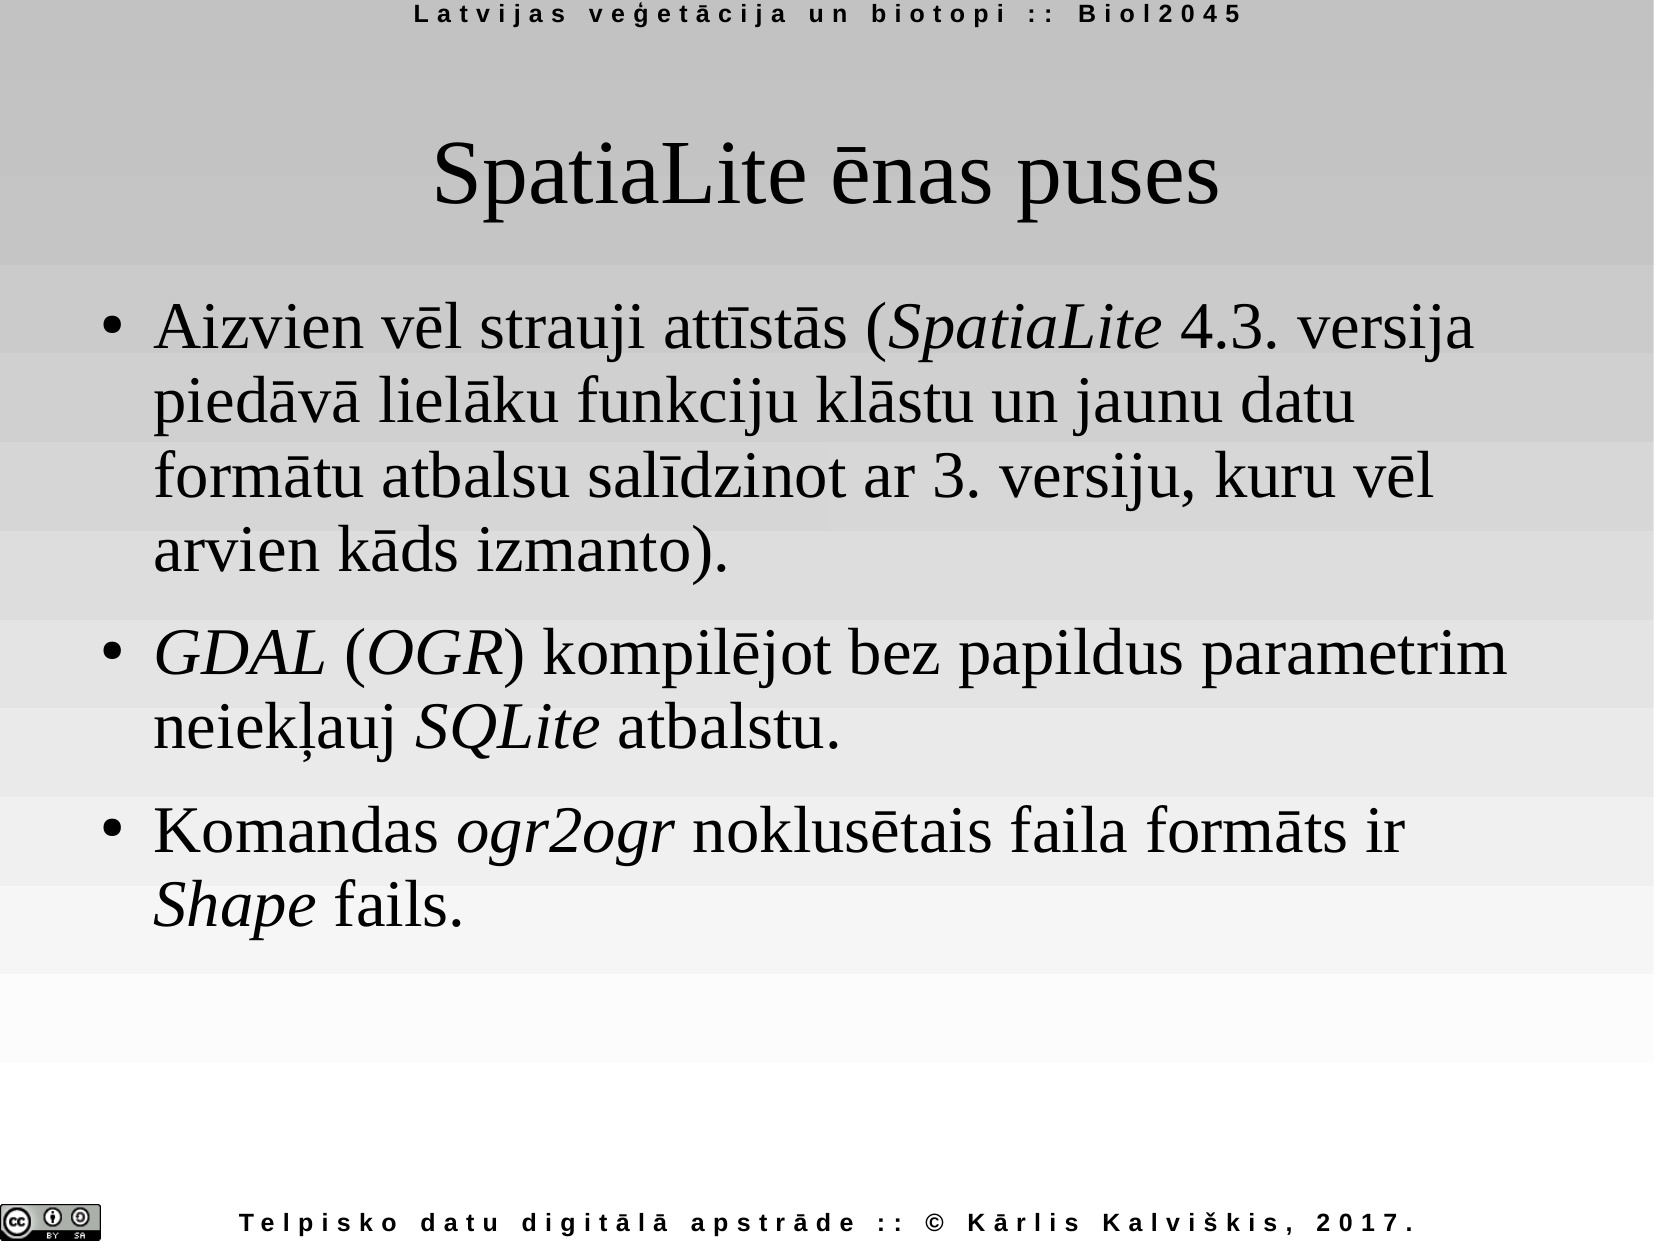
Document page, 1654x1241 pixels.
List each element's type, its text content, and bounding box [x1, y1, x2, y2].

title SpatiaLite ēnas puses [29, 49, 1625, 296]
list Aizvien vēl strauji attīstās (SpatiaLite 4.3. versija piedāvā lielāku funkciju klāstu un jaunu datu formātu atbalsu salīdzinot ar 3. versiju, kuru vēl arvien kāds izmanto). GDAL (OGR) kompilējot bez papildus parametrim neiekļauj SQLite atbalstu. Komandas ogr2ogr noklusētais faila formāts ir Shape fails. [82, 289, 1571, 1113]
picture [0, 0, 1654, 1241]
